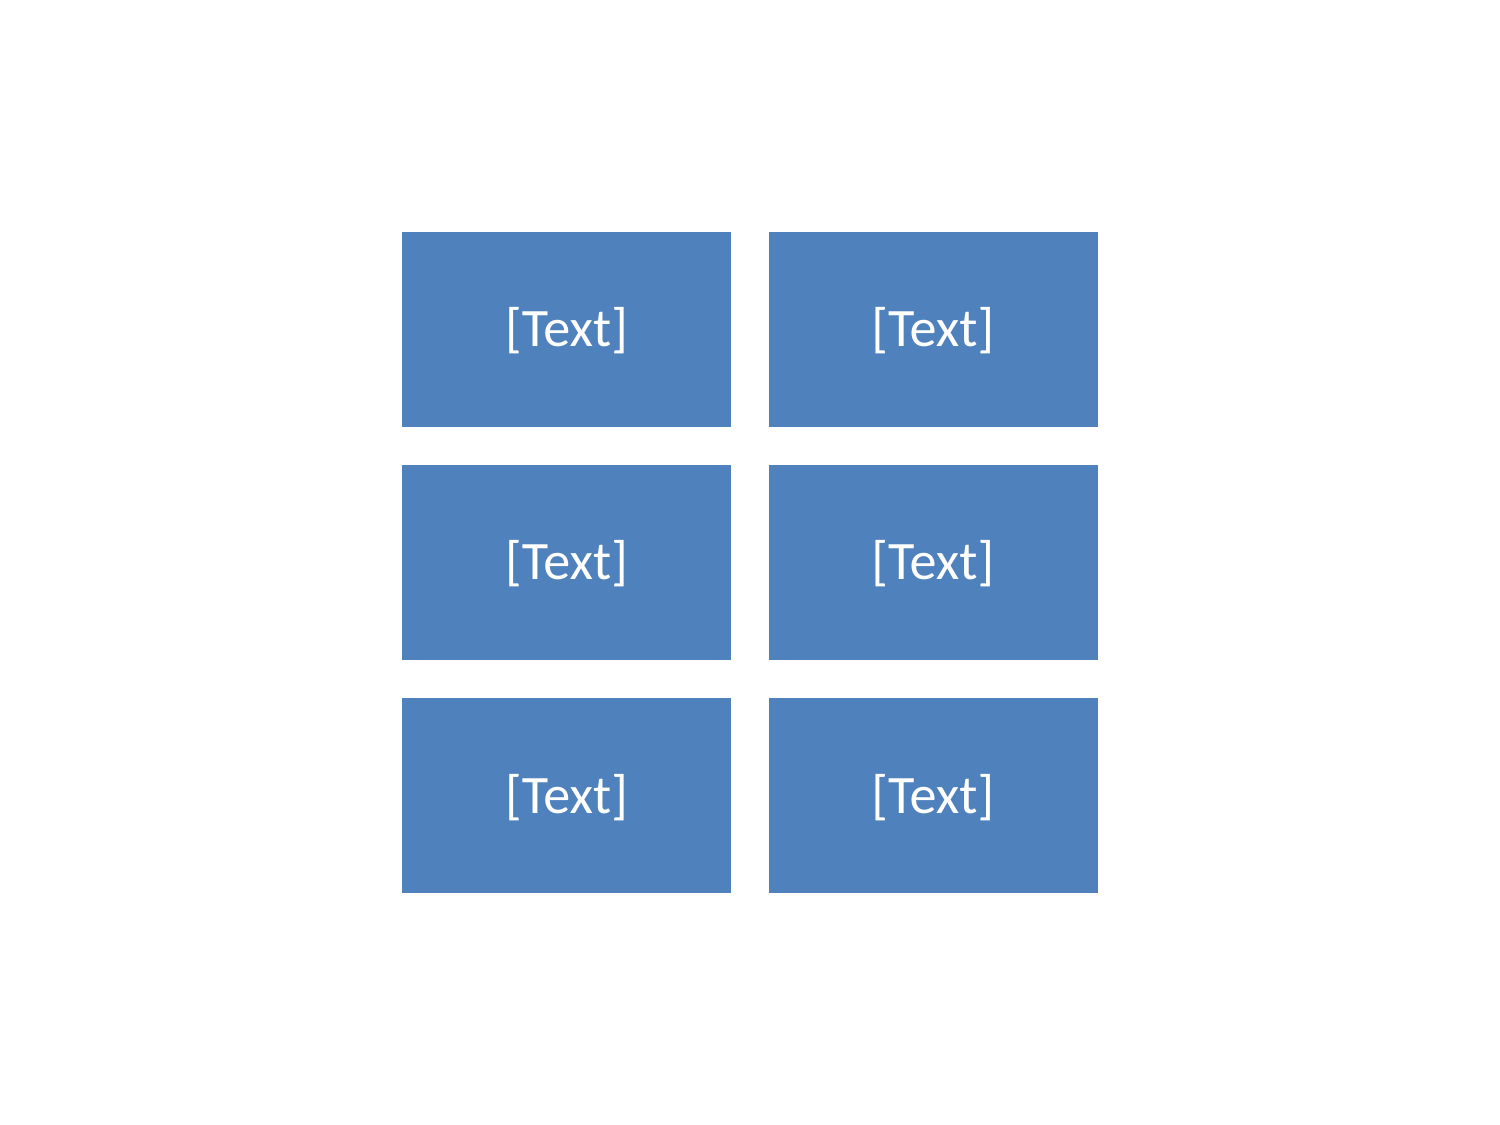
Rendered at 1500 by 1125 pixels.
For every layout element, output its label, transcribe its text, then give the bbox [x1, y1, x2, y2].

text_box [Text] [766, 229, 1100, 430]
text_box [Text] [766, 462, 1100, 663]
text_box [Text] [400, 462, 734, 663]
text_box [Text] [400, 695, 734, 896]
text_box [Text] [766, 695, 1100, 896]
text_box [Text] [400, 229, 734, 430]
